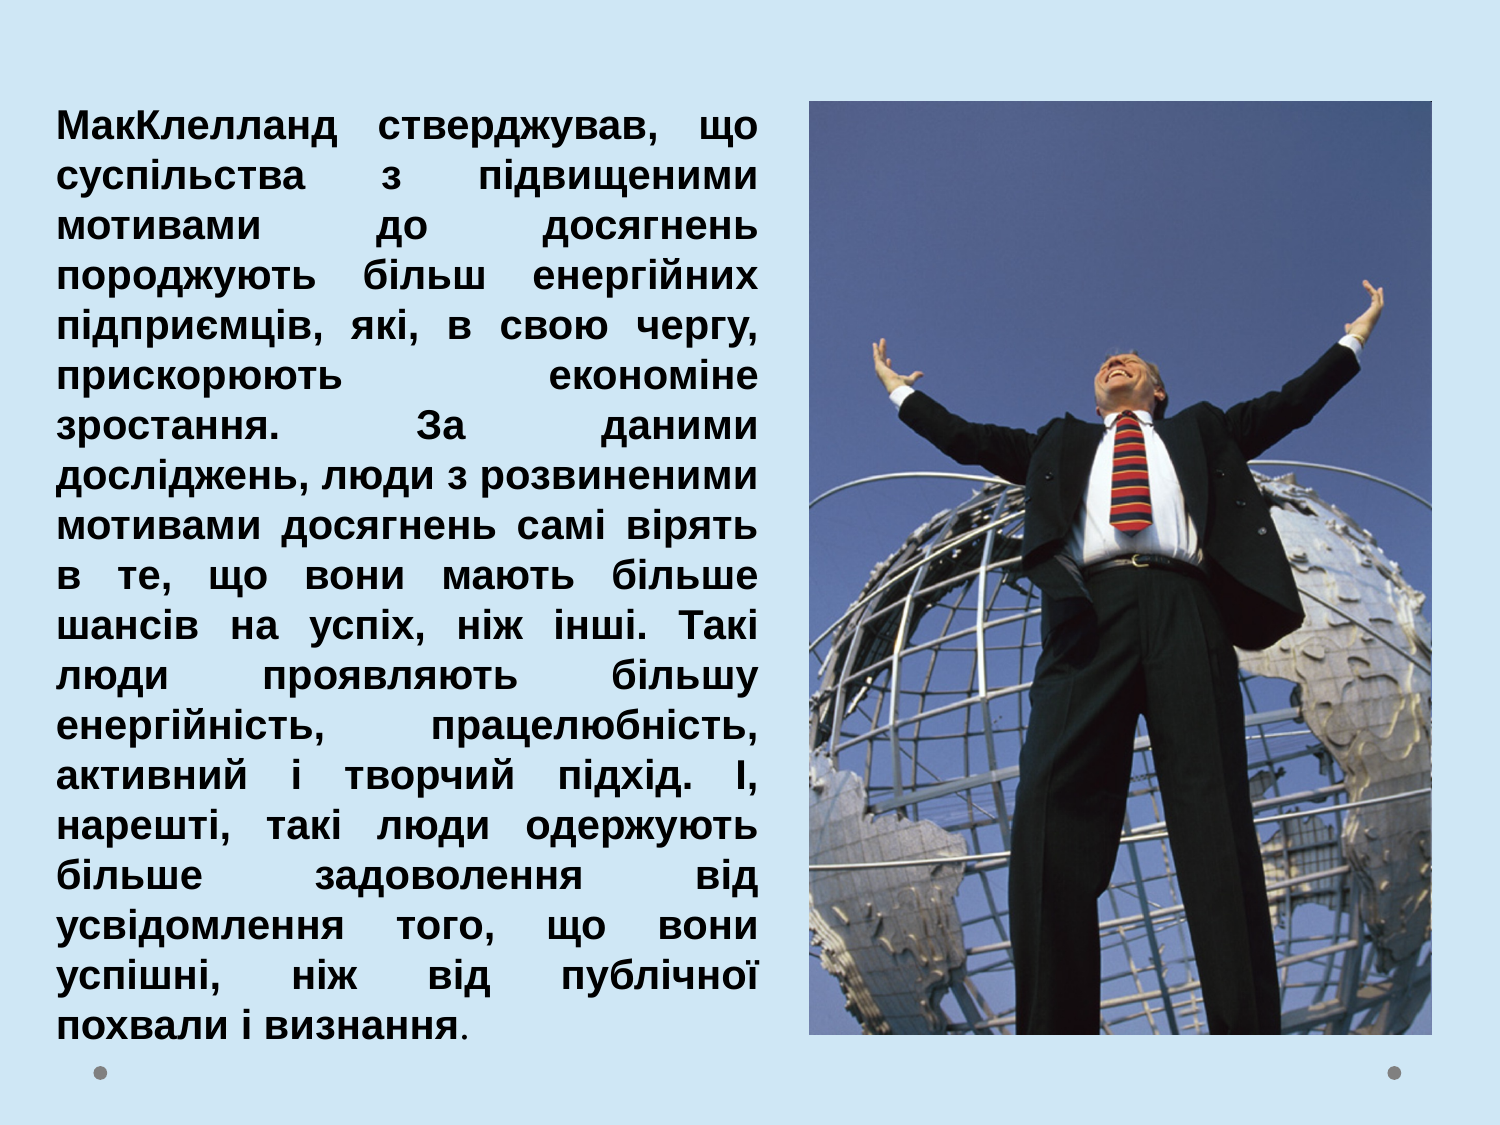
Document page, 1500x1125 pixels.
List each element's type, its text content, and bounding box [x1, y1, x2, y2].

text_box МакКлелланд стверджував, що суспільства з підвищеними мотивами до досягнень породжують більш енергійних підприємців, які, в свою чергу, прискорюють економіне зростання. За даними досліджень, люди з розвиненими мотивами досягнень самі вірять в те, що вони мають більше шансів на успіх, ніж інші. Такі люди проявляють більшу енергійність, працелюбність, активний і творчий підхід. І, нарешті, такі люди одержують більше задоволення від усвідомлення того, що вони успішні, ніж від публічної похвали і визнання. [41, 90, 774, 1056]
picture [809, 101, 1432, 1035]
